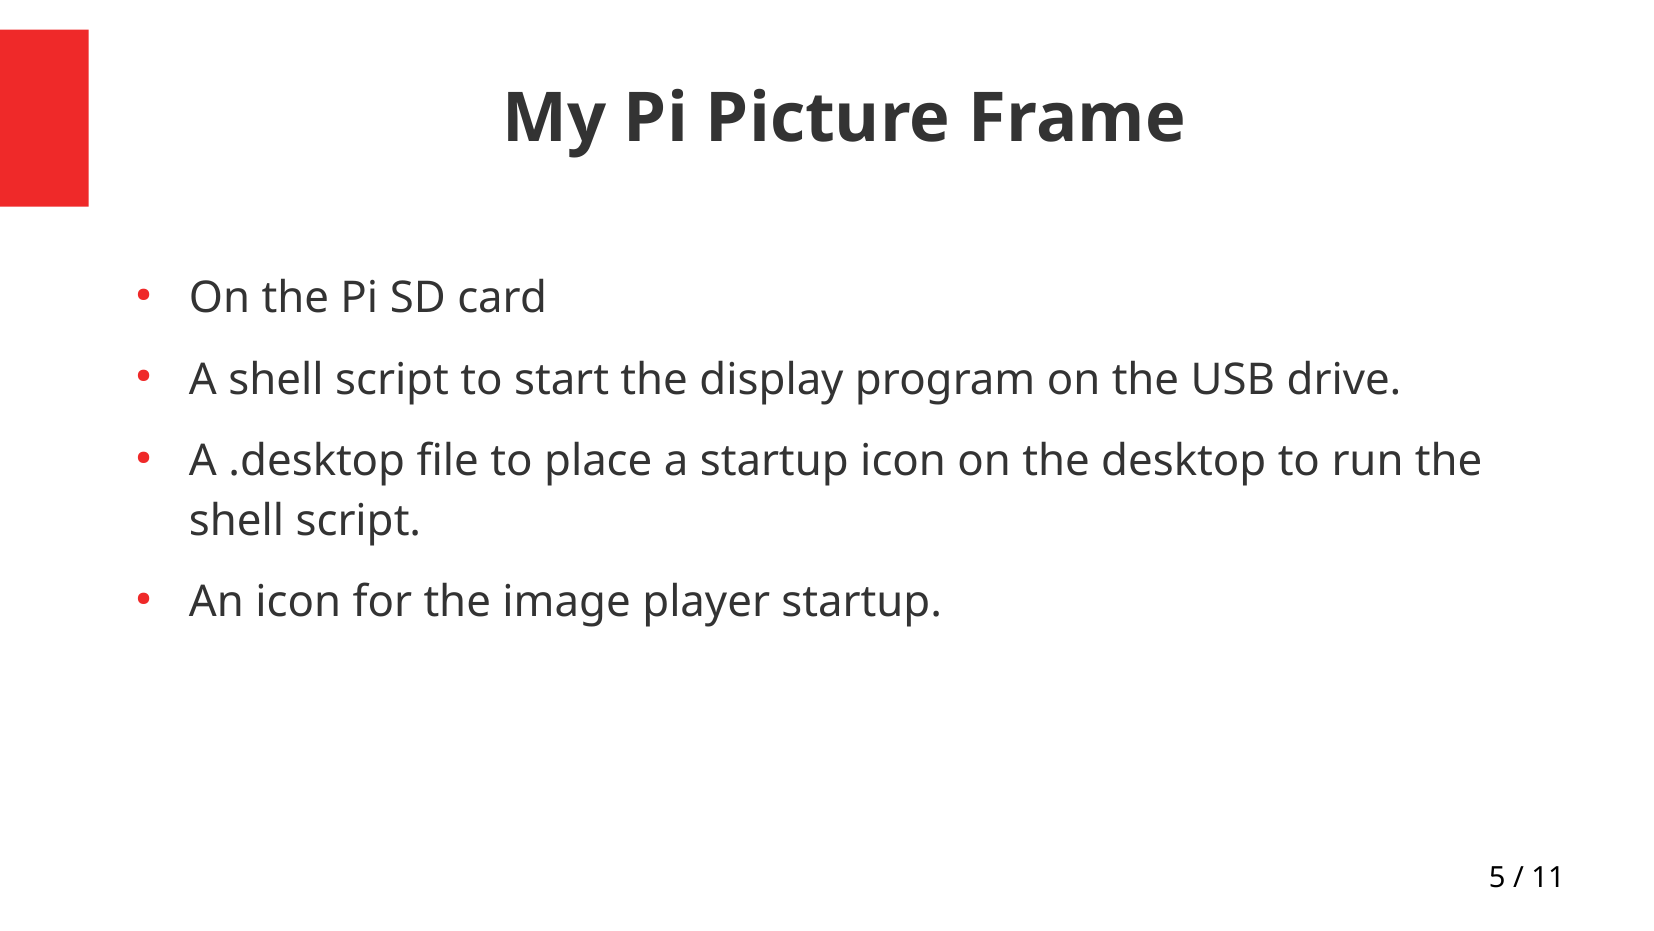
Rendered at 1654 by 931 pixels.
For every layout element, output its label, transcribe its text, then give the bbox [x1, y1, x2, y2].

list On the Pi SD card A shell script to start the display program on the USB drive. A .desktop file to place a startup icon on the desktop to run the shell script. An icon for the image player startup. [118, 265, 1536, 806]
title My Pi Picture Frame [118, 37, 1571, 193]
